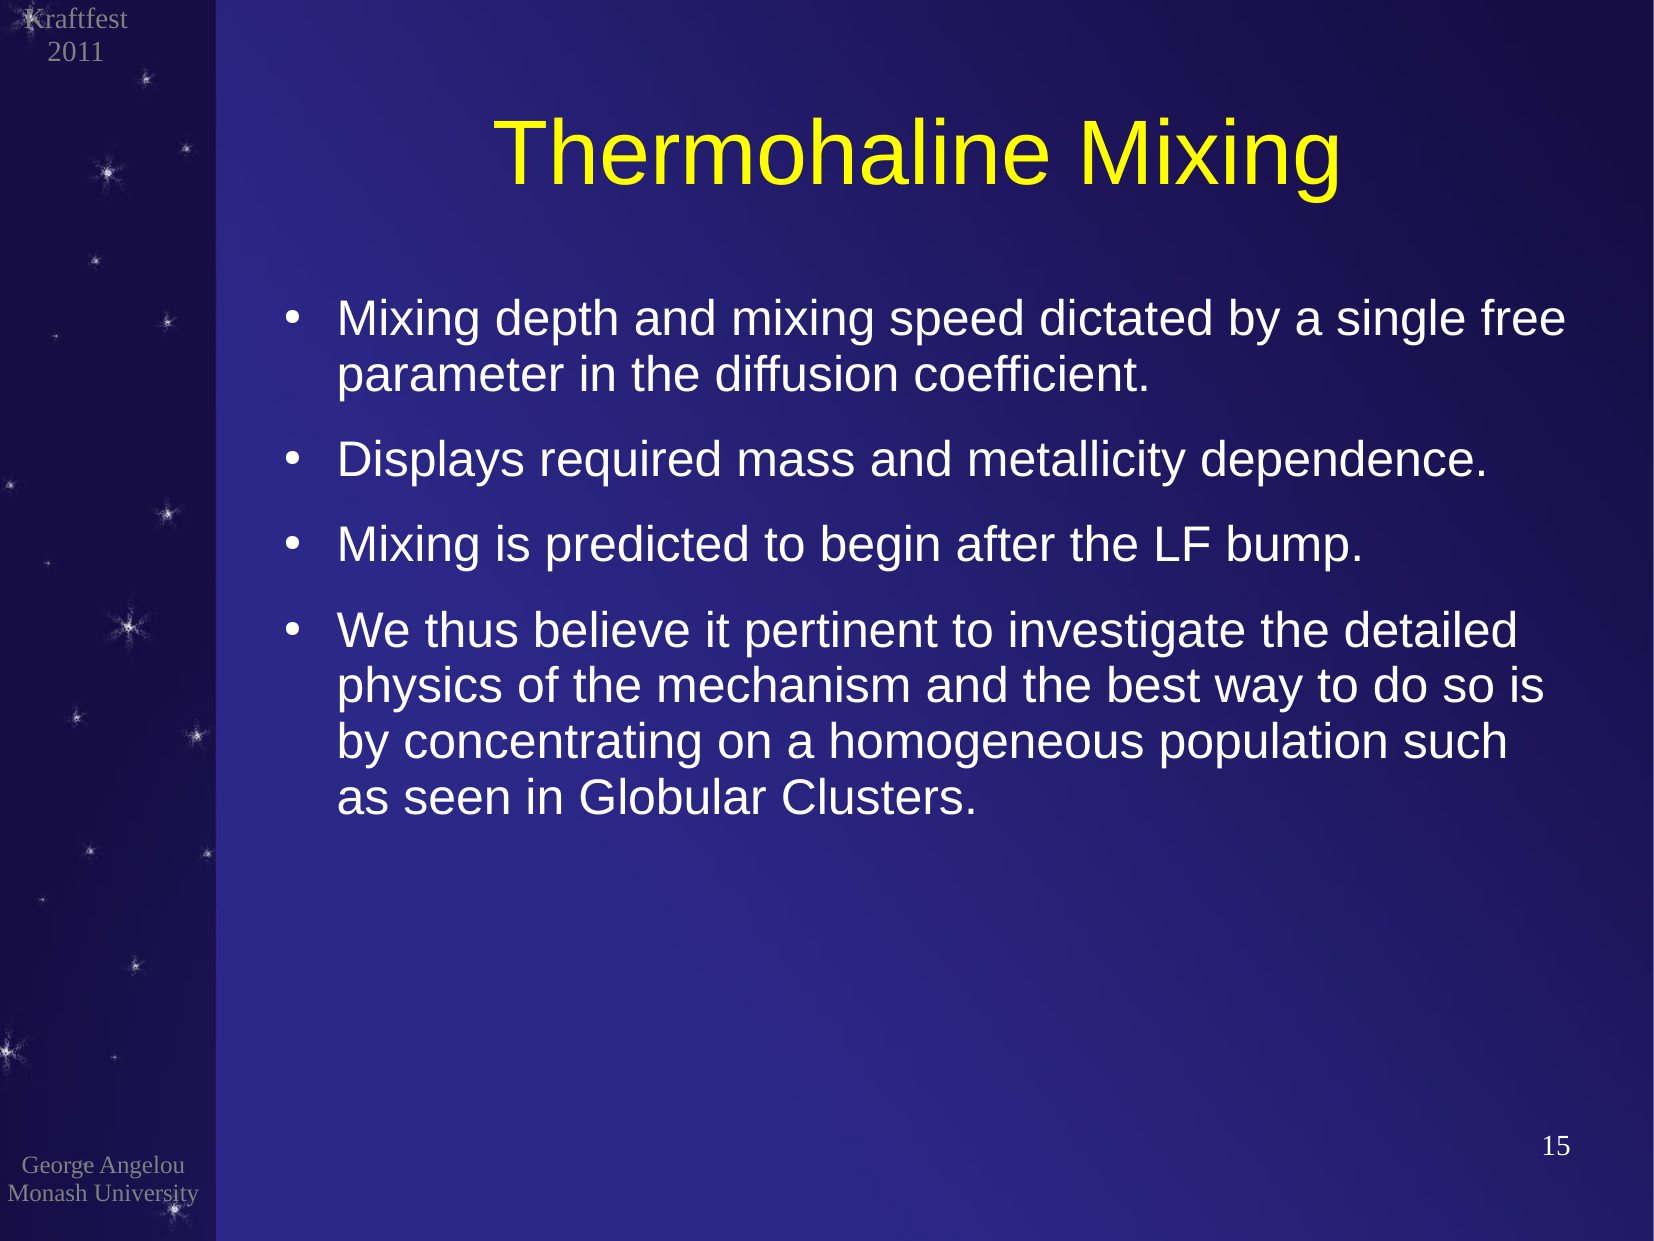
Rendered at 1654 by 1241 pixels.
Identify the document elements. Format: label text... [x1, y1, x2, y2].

title Thermohaline Mixing [265, 56, 1571, 250]
picture [0, 0, 1654, 1241]
list Mixing depth and mixing speed dictated by a single free parameter in the diffusion coefficient. Displays required mass and metallicity dependence. Mixing is predicted to begin after the LF bump. We thus believe it pertinent to investigate the detailed physics of the mechanism and the best way to do so is by concentrating on a homogeneous population such as seen in Globular Clusters. [265, 290, 1571, 1152]
